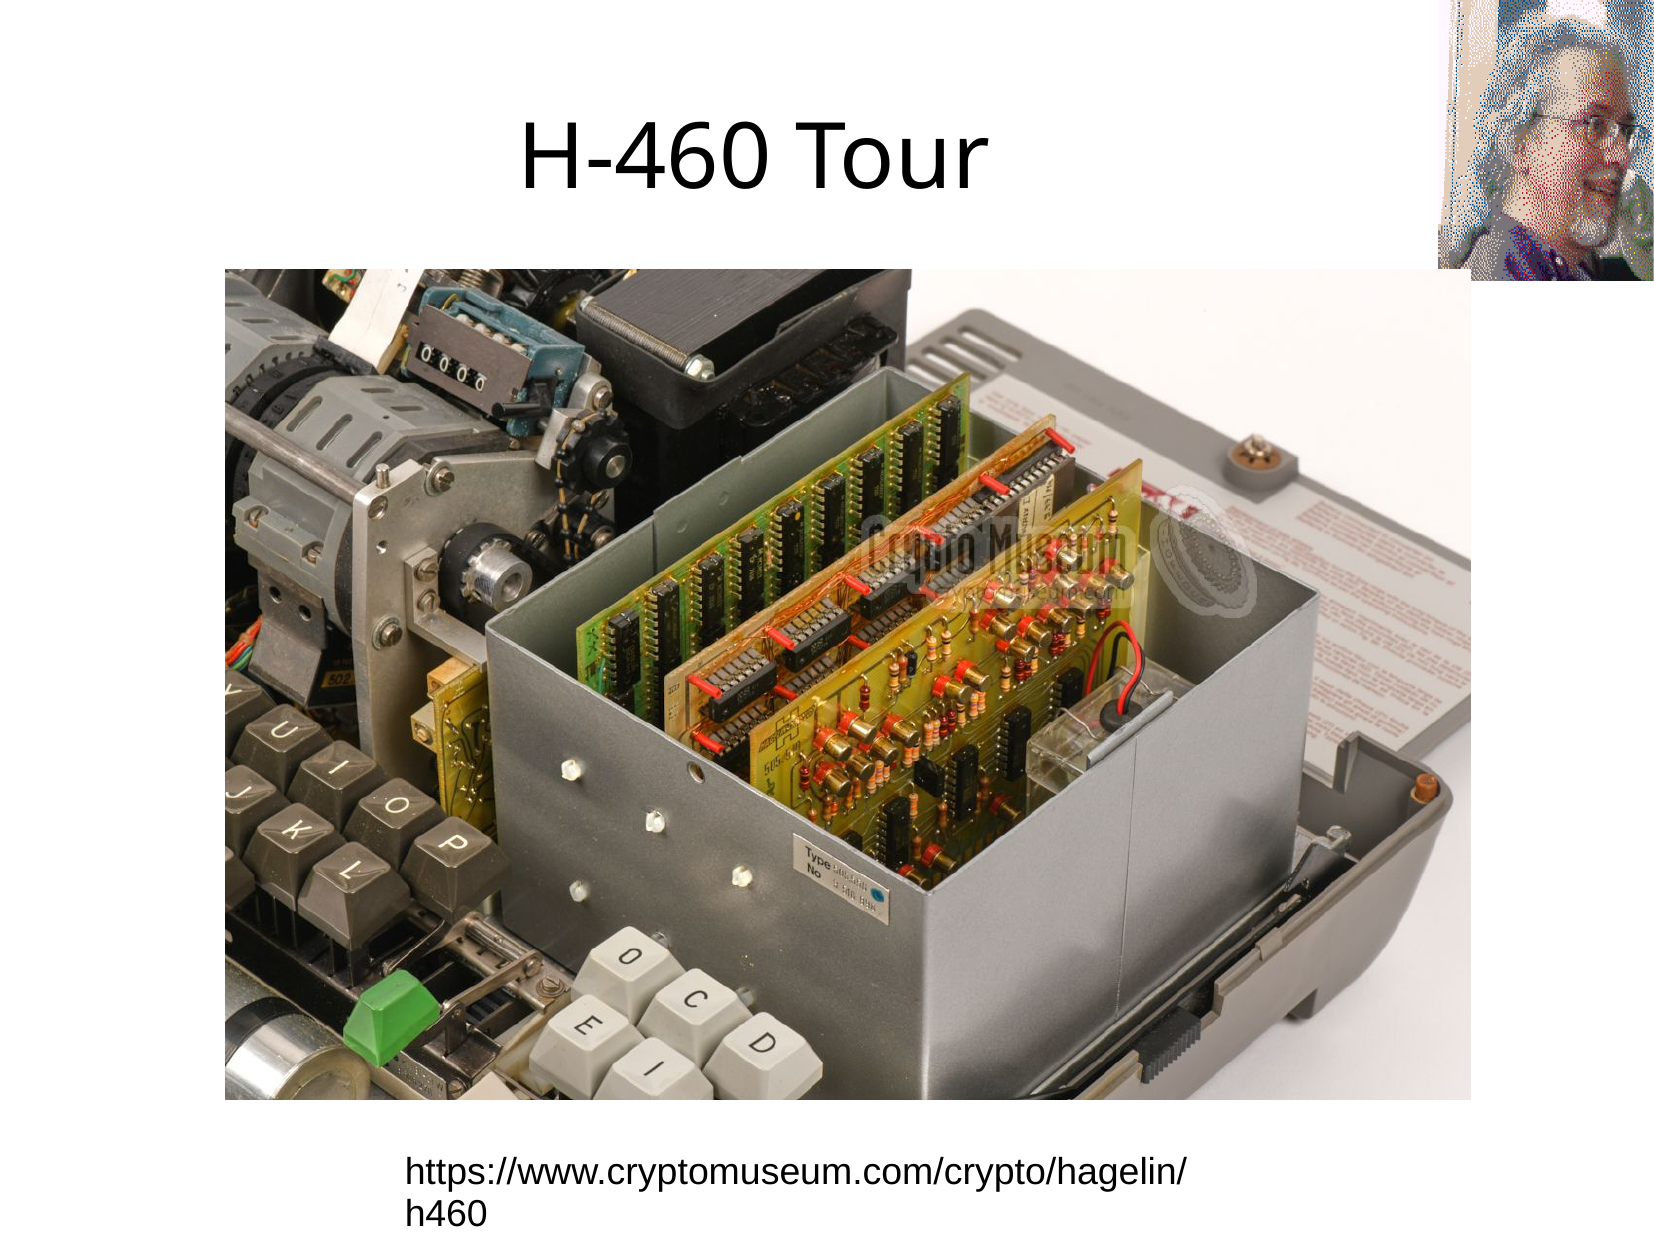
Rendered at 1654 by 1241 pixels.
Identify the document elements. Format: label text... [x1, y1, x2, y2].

title H-460 Tour [82, 49, 1426, 257]
picture [225, 0, 1654, 1100]
text_box https://www.cryptomuseum.com/crypto/hagelin/h460 [390, 1143, 1286, 1201]
